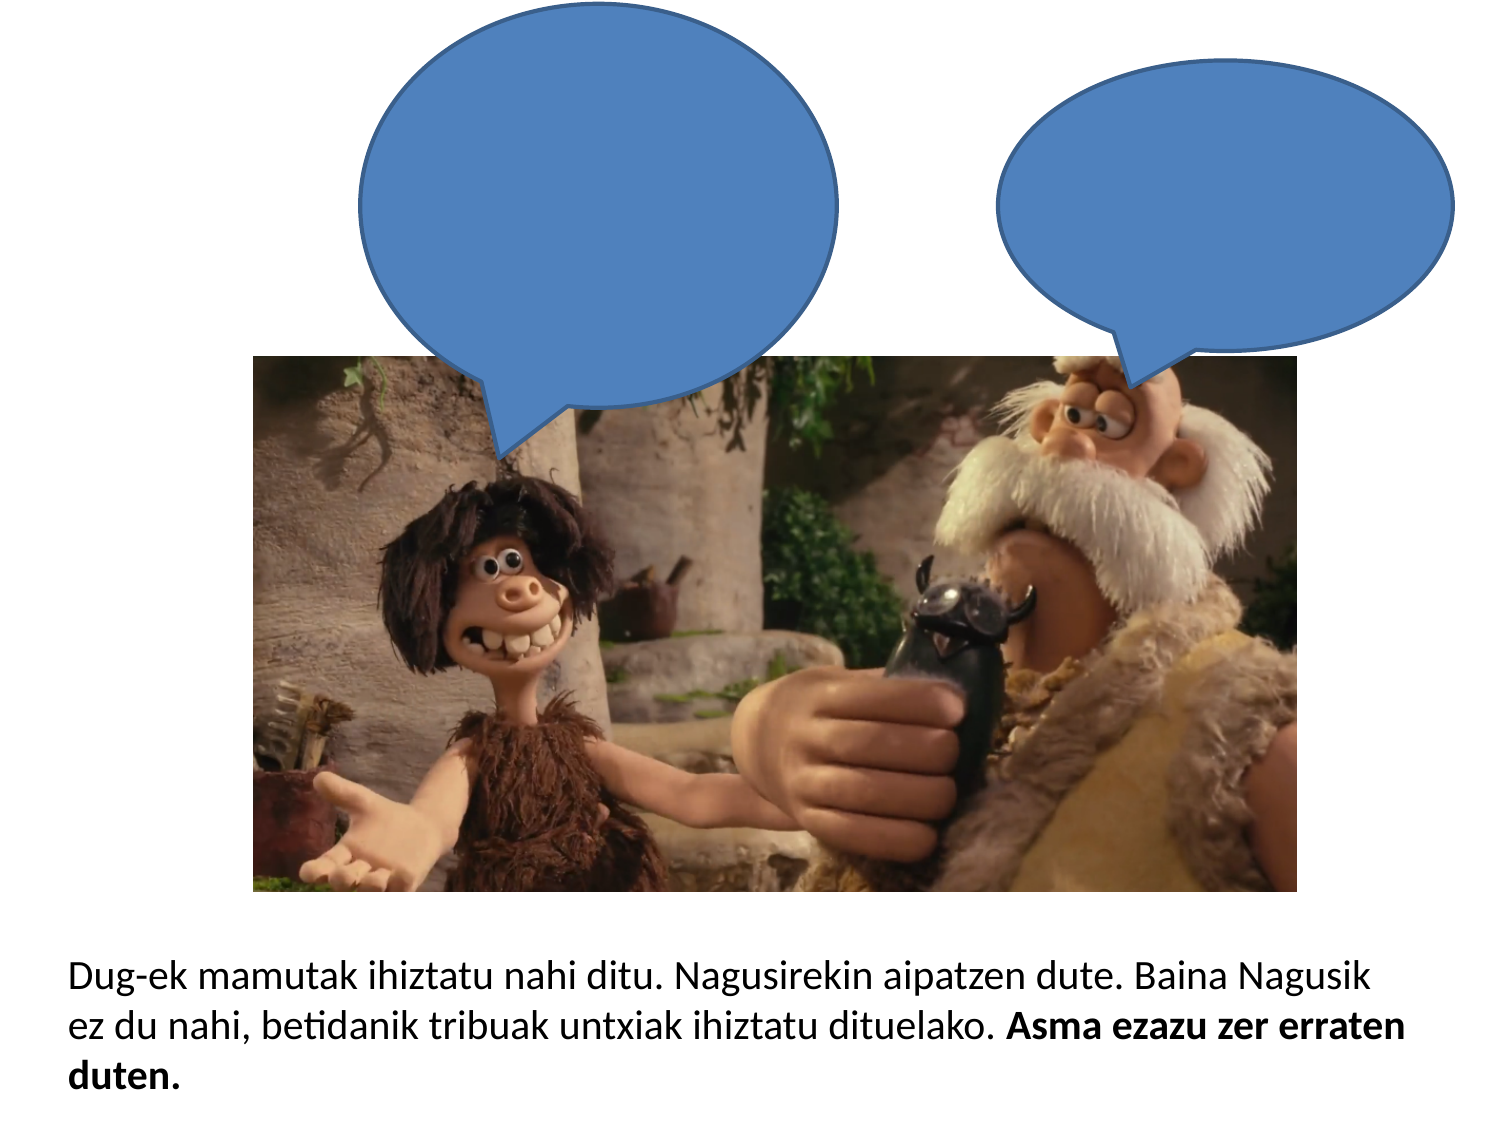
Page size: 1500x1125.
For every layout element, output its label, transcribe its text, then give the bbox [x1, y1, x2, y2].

text_box [997, 60, 1453, 388]
text_box [360, 3, 837, 459]
text_box Dug-ek mamutak ihiztatu nahi ditu. Nagusirekin aipatzen dute. Baina Nagusik ez du nahi, betidanik tribuak untxiak ihiztatu dituelako. Asma ezazu zer erraten duten. [53, 940, 1424, 1106]
picture [253, 356, 1297, 892]
